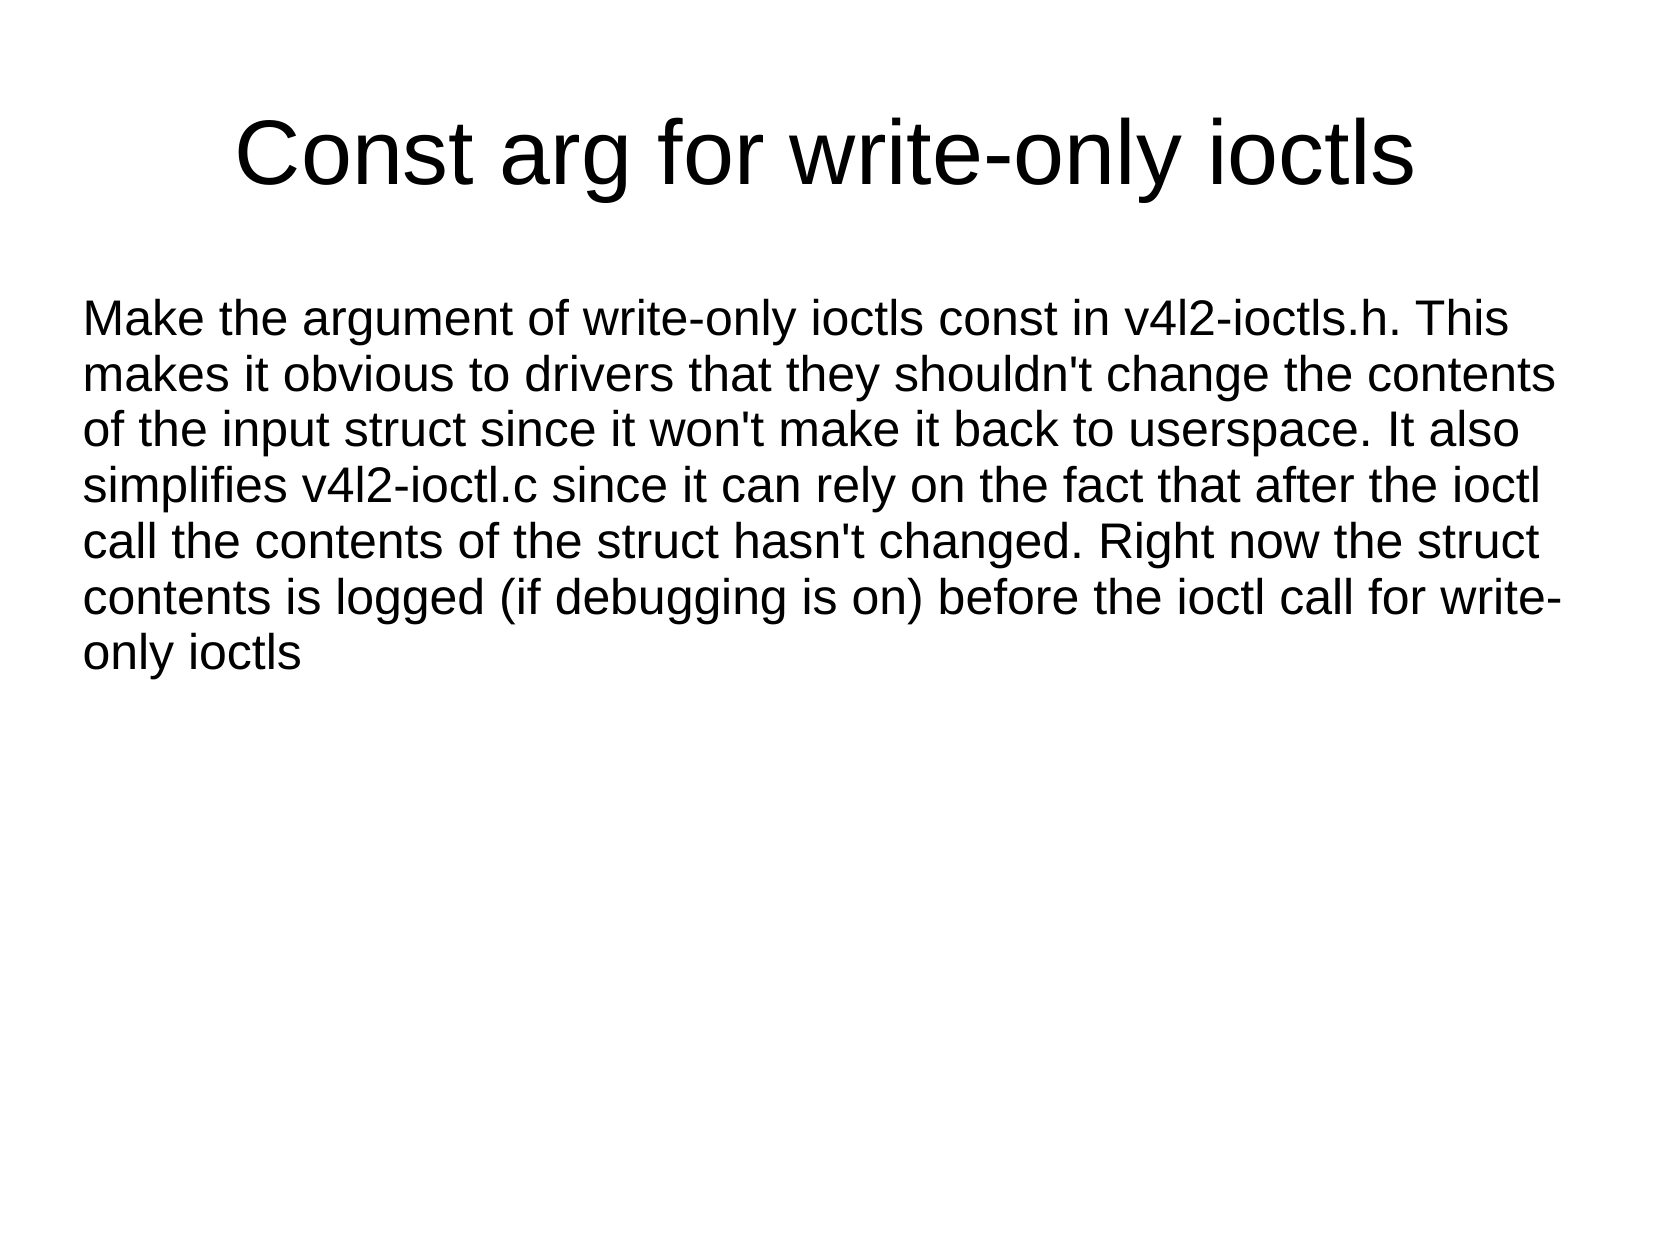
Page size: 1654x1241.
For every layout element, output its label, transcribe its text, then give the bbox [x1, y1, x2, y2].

list Make the argument of write-only ioctls const in v4l2-ioctls.h. This makes it obvious to drivers that they shouldn't change the contents of the input struct since it won't make it back to userspace. It also simplifies v4l2-ioctl.c since it can rely on the fact that after the ioctl call the contents of the struct hasn't changed. Right now the struct contents is logged (if debugging is on) before the ioctl call for write-only ioctls [82, 290, 1571, 1094]
title Const arg for write-only ioctls [82, 56, 1571, 250]
